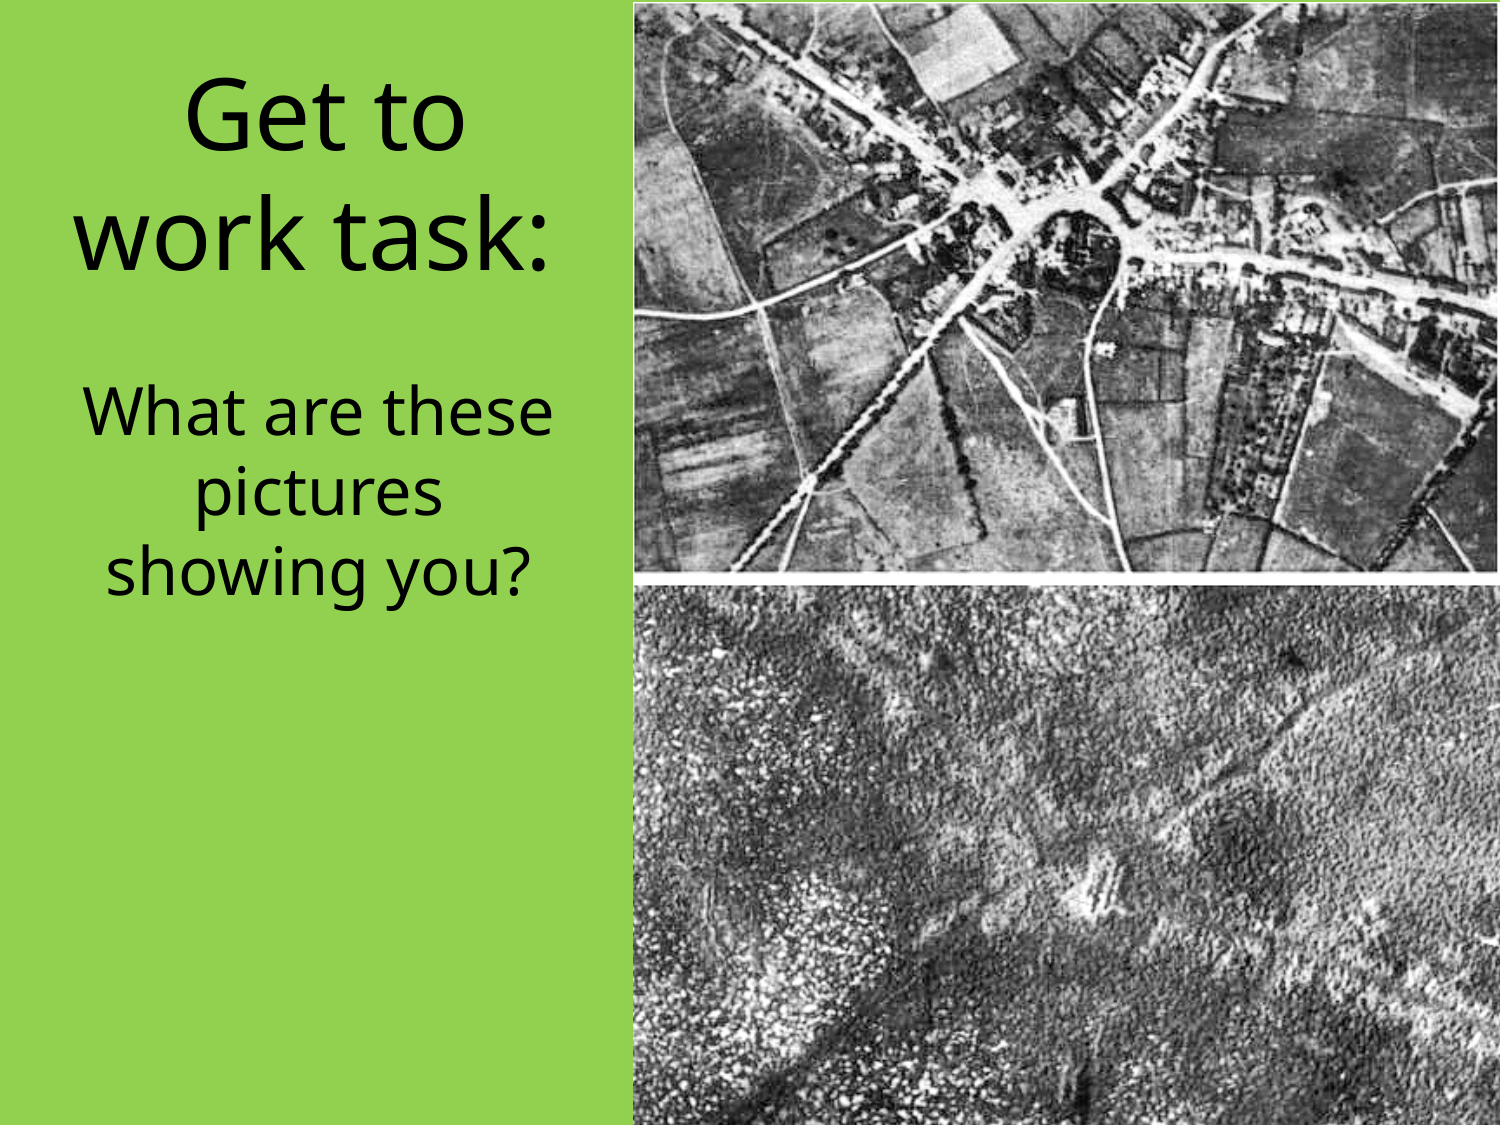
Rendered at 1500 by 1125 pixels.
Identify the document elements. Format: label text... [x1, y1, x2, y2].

picture [633, 2, 1500, 1125]
text_box Get to work task: [29, 42, 597, 301]
text_box What are these pictures showing you? [64, 361, 573, 620]
